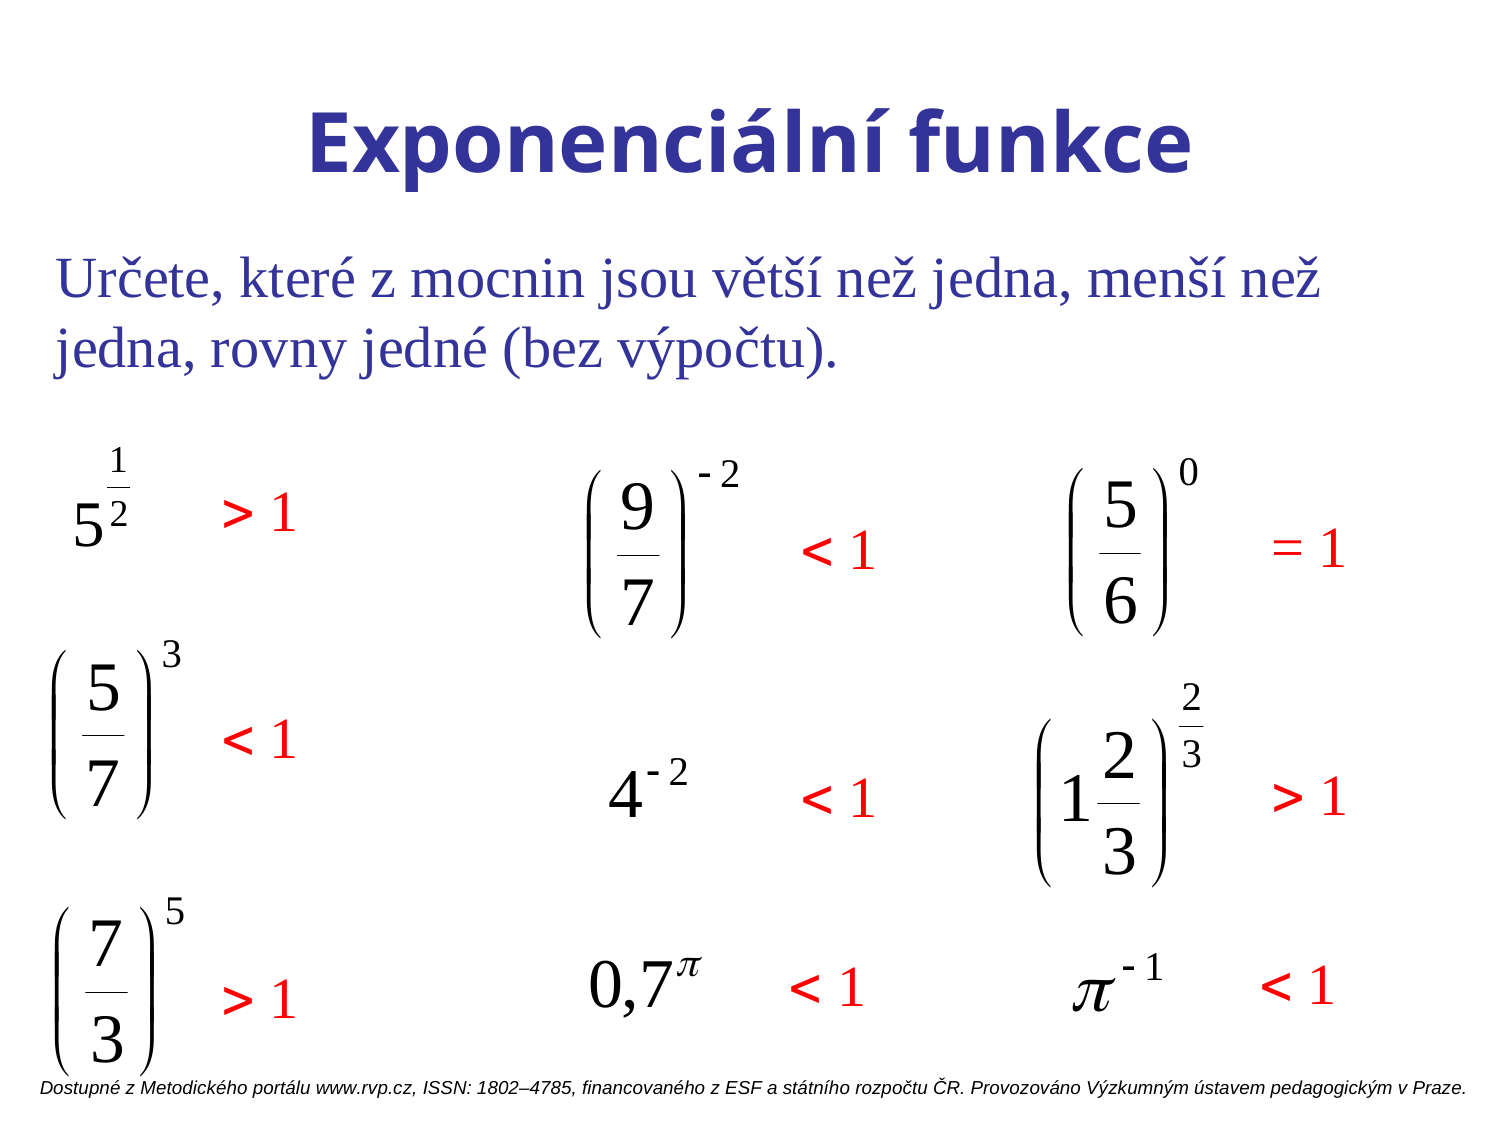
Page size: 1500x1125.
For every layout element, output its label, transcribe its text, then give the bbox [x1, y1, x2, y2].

text_box  1 [785, 751, 999, 837]
chart [578, 931, 719, 1037]
text_box  1 [785, 503, 999, 589]
text_box Exponenciální funkce [75, 45, 1426, 231]
chart [1063, 935, 1175, 1029]
text_box Dostupné z Metodického portálu www.rvp.cz, ISSN: 1802–4785, financovaného z ESF a státního rozpočtu ČR. Provozováno Výzkumným ústavem pedagogickým v Praze. [24, 1068, 1481, 1107]
chart [1022, 664, 1221, 903]
text_box  1 [1256, 749, 1470, 836]
text_box  1 [1244, 938, 1458, 1025]
text_box = 1 [1256, 501, 1470, 588]
text_box Určete, které z mocnin jsou větší než jedna, menší než jedna, rovny jedné (bez výpočtu). [41, 231, 1483, 388]
chart [1055, 442, 1212, 652]
chart [41, 881, 198, 1068]
chart [598, 741, 703, 829]
text_box  1 [206, 465, 420, 552]
chart [64, 432, 141, 563]
text_box  1 [773, 940, 987, 1027]
chart [38, 624, 195, 835]
text_box  1 [206, 692, 420, 778]
text_box  1 [206, 952, 420, 1038]
chart [572, 444, 753, 654]
